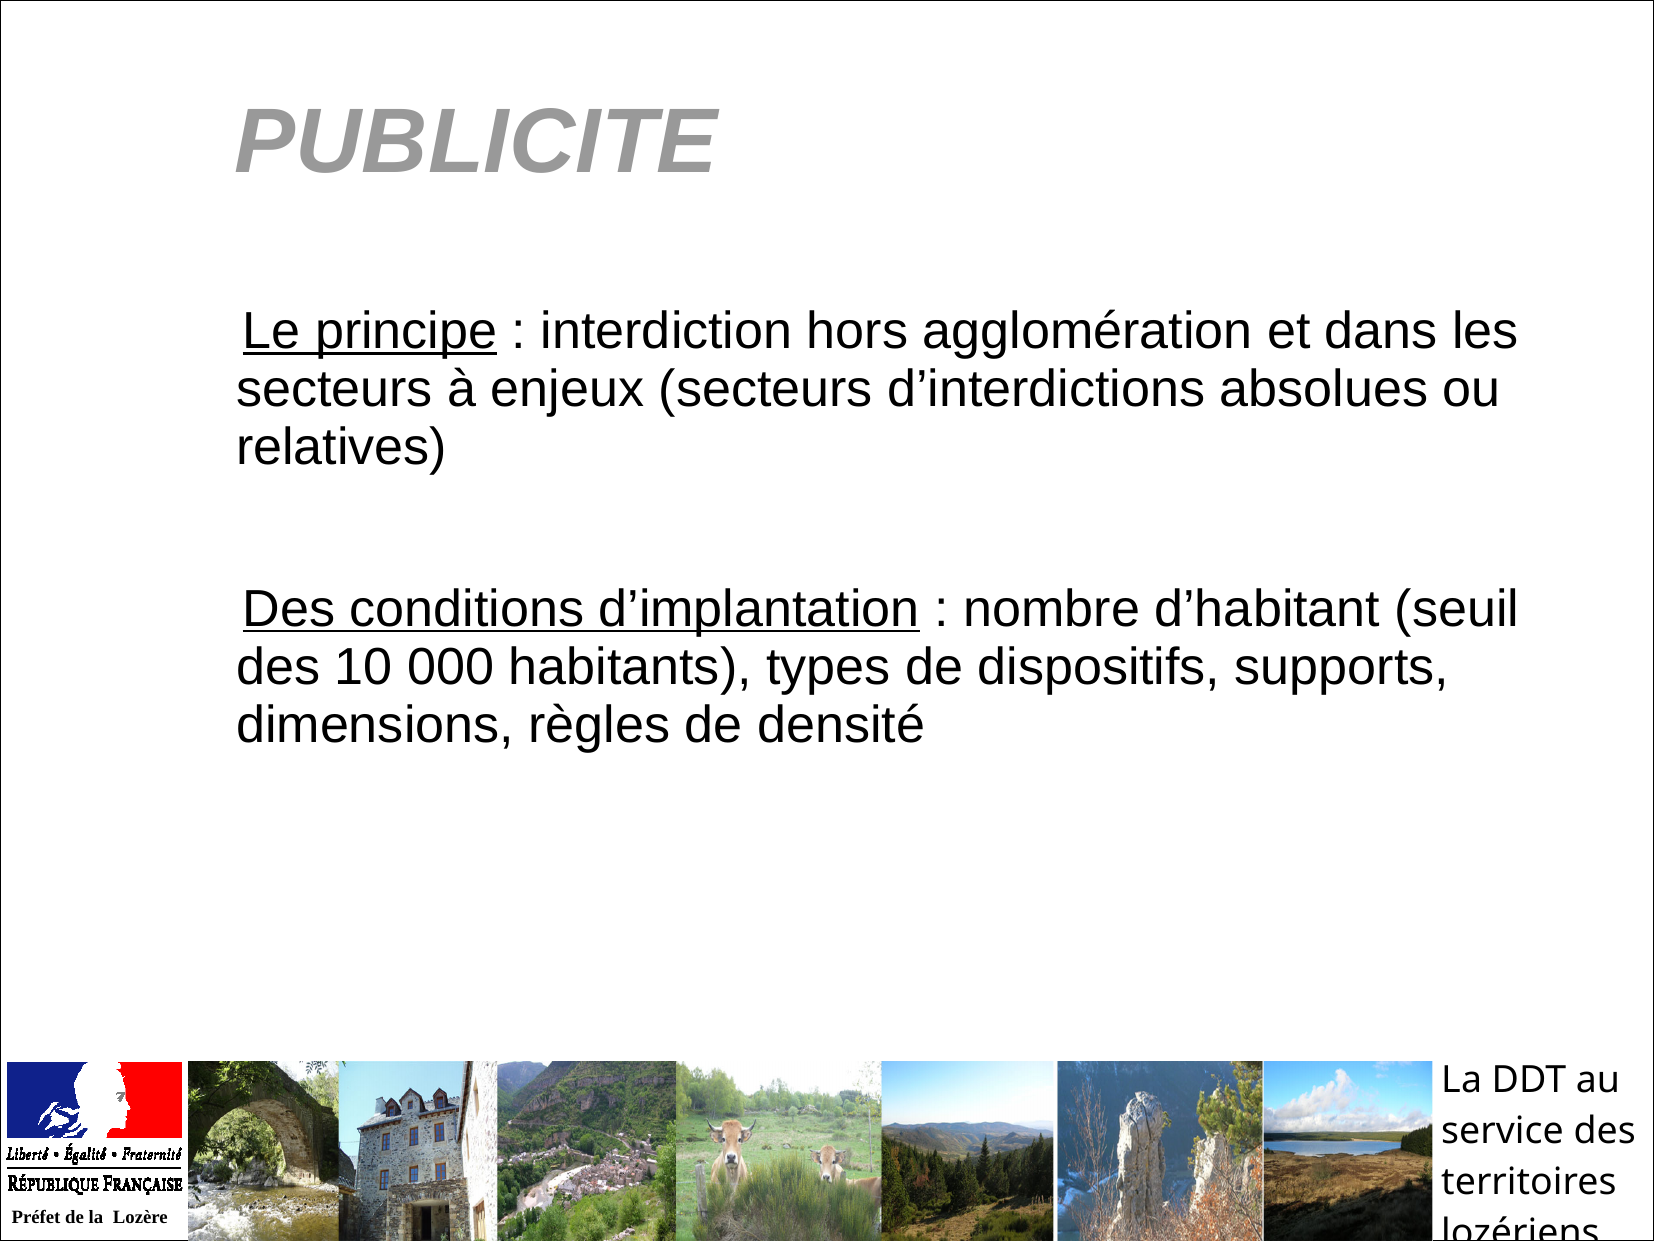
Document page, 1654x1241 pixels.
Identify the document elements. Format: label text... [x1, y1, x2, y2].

title PUBLICITE [234, 66, 1446, 215]
list Le principe : interdiction hors agglomération et dans les secteurs à enjeux (secteurs d’interdictions absolues ou relatives) Des conditions d’implantation : nombre d’habitant (seuil des 10 000 habitants), types de dispositifs, supports, dimensions, règles de densité [236, 301, 1547, 783]
picture [188, 1061, 1433, 1241]
picture [6, 1059, 183, 1195]
